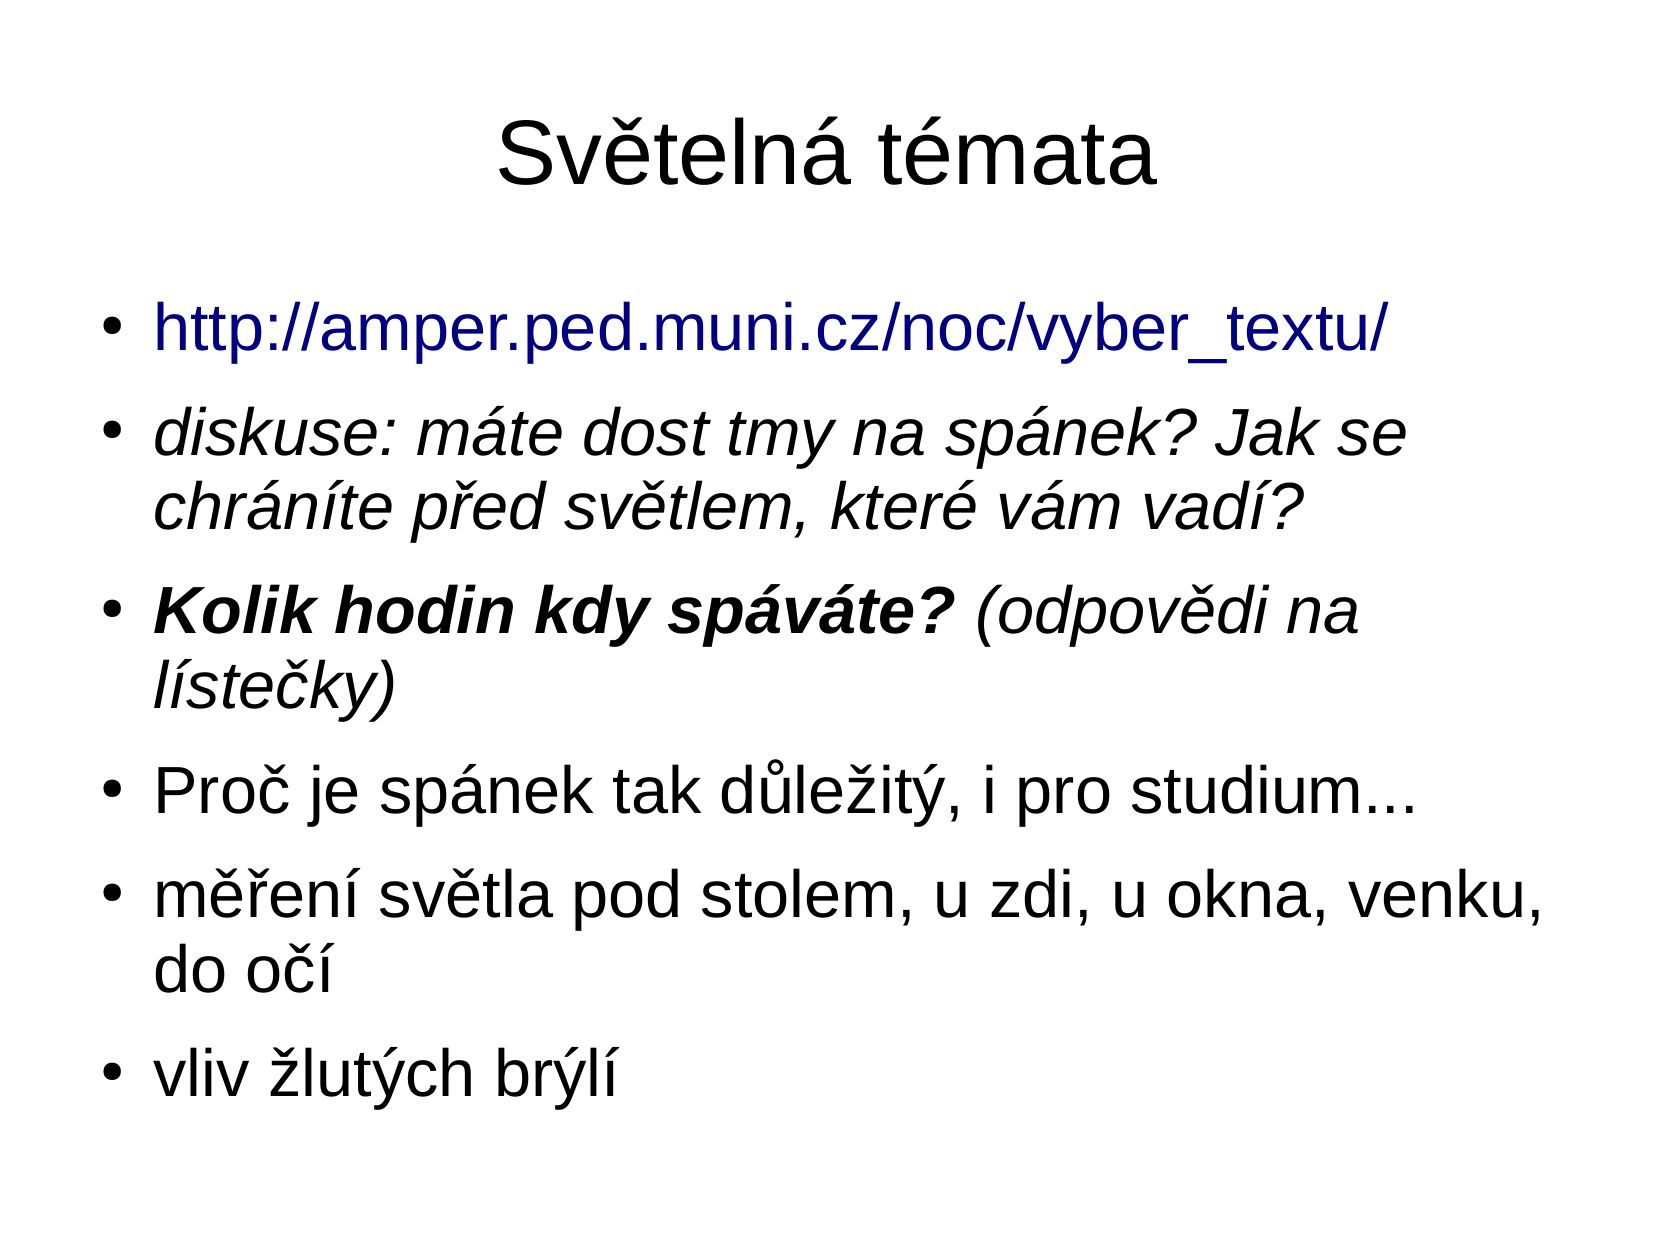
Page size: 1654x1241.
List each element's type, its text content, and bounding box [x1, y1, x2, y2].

list http://amper.ped.muni.cz/noc/vyber_textu/ diskuse: máte dost tmy na spánek? Jak se chráníte před světlem, které vám vadí? Kolik hodin kdy spáváte? (odpovědi na lístečky) Proč je spánek tak důležitý, i pro studium... měření světla pod stolem, u zdi, u okna, venku, do očí vliv žlutých brýlí [82, 290, 1571, 1111]
title Světelná témata [82, 49, 1571, 257]
